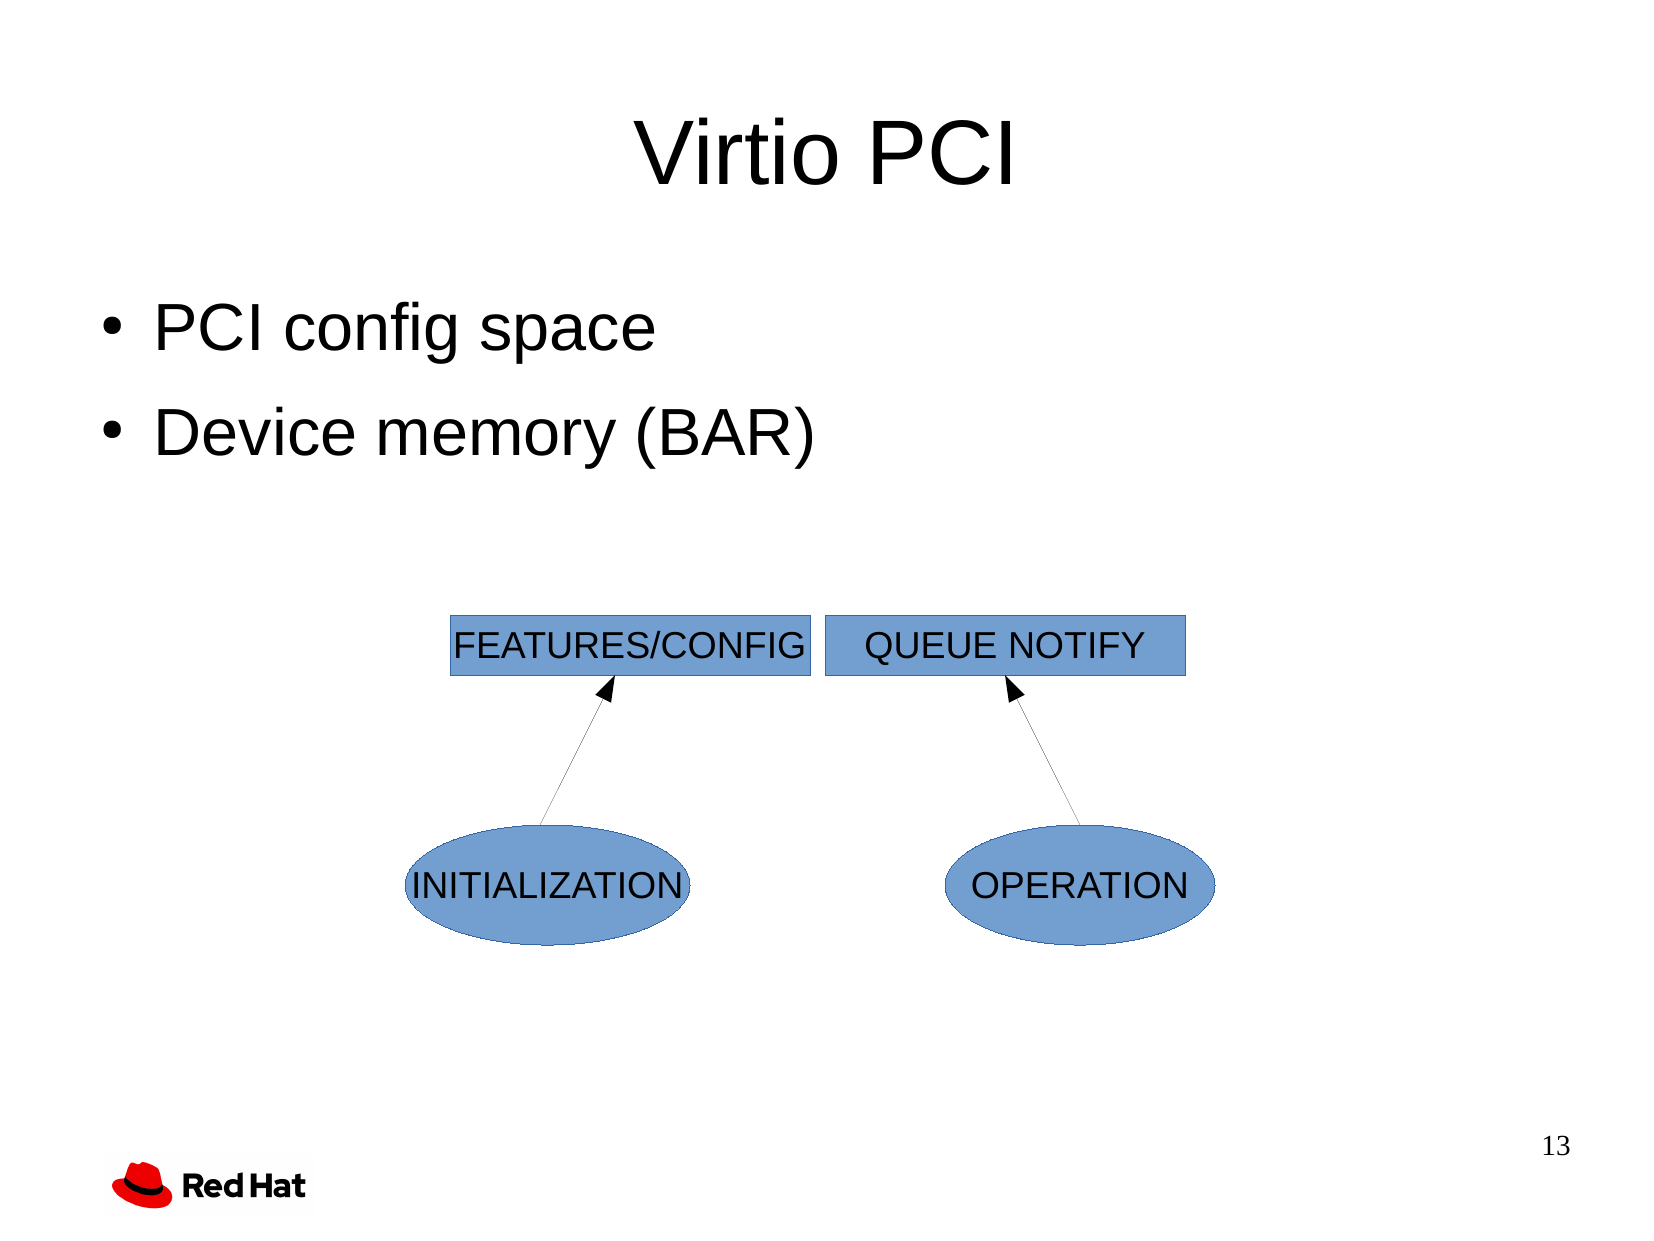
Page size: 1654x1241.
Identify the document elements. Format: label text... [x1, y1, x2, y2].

title Virtio PCI [82, 49, 1571, 257]
text_box QUEUE NOTIFY [825, 615, 1186, 676]
picture [105, 1154, 314, 1216]
text_box INITIALIZATION [405, 825, 691, 946]
list PCI config space Device memory (BAR) [82, 290, 1571, 1010]
text_box FEATURES/CONFIG [450, 615, 811, 676]
text_box OPERATION [945, 825, 1216, 946]
